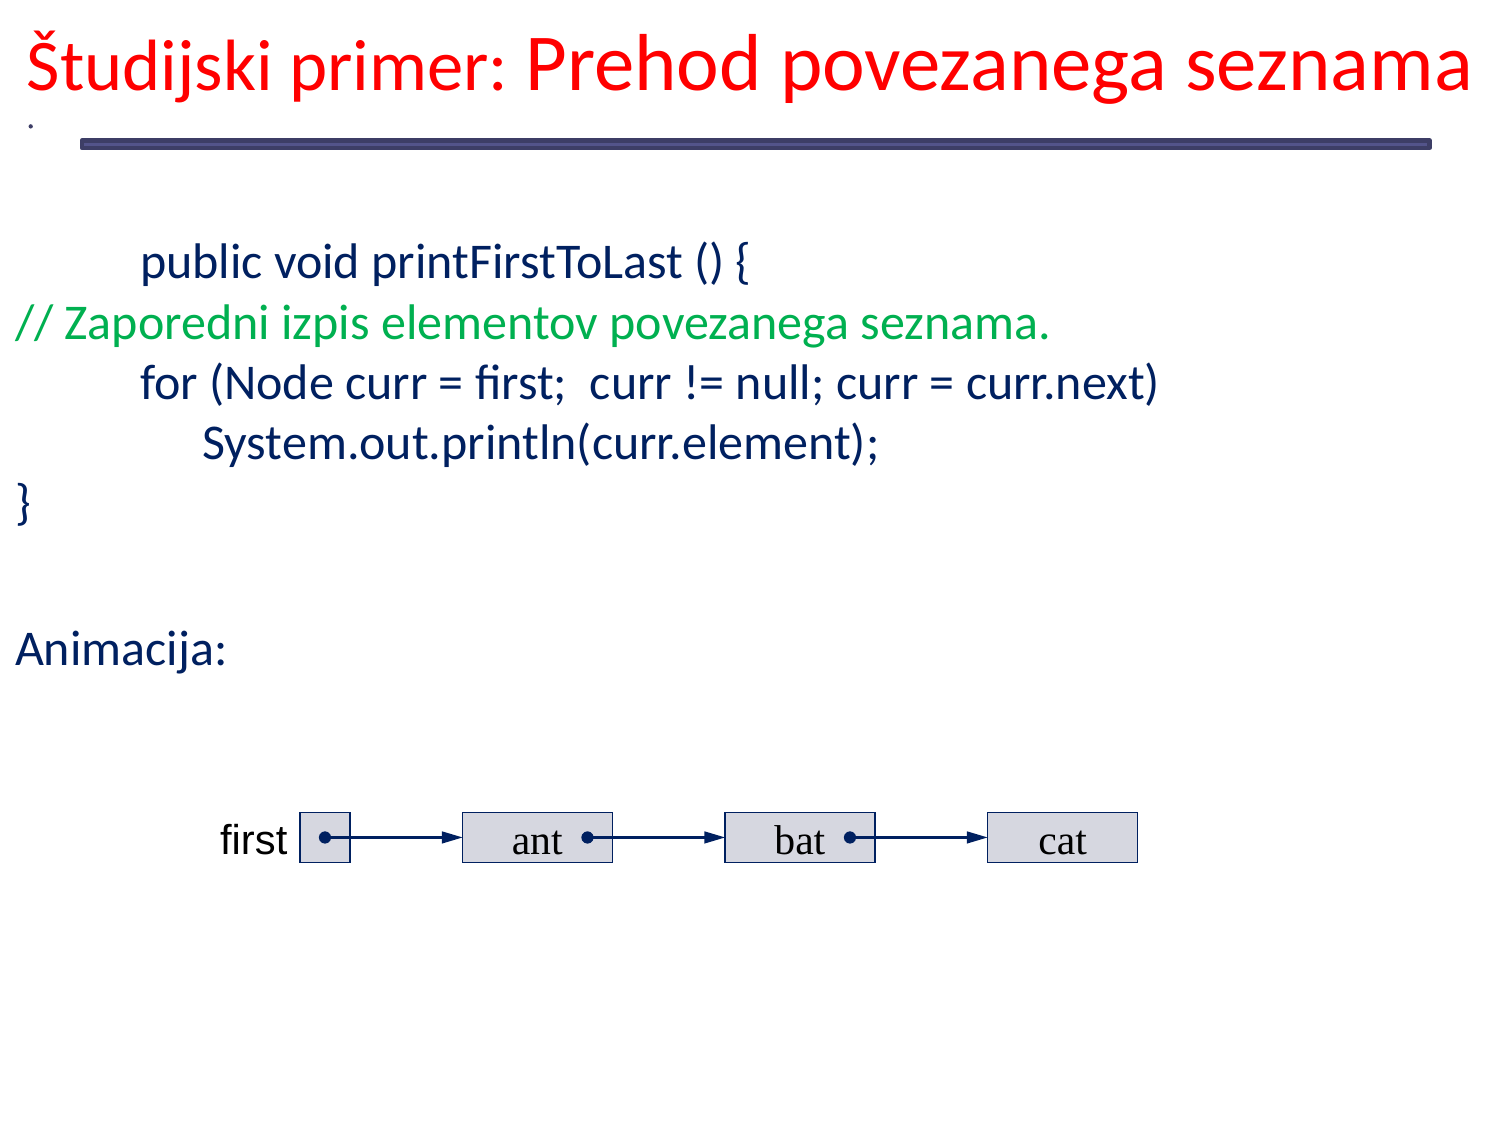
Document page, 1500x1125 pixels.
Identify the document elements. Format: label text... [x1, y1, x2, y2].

title Študijski primer: Prehod povezanega seznama [0, 0, 1500, 118]
text_box first [149, 812, 288, 863]
text_box bat [724, 812, 875, 863]
text_box [124, 774, 1175, 975]
text_box cat [987, 812, 1138, 863]
text_box ant [462, 812, 613, 863]
list public void printFirstToLast () { // Zaporedni izpis elementov povezanega seznama. for (Node curr = first; curr != null; curr = curr.next) System.out.println(curr.element); } Animacija: [0, 212, 1275, 725]
